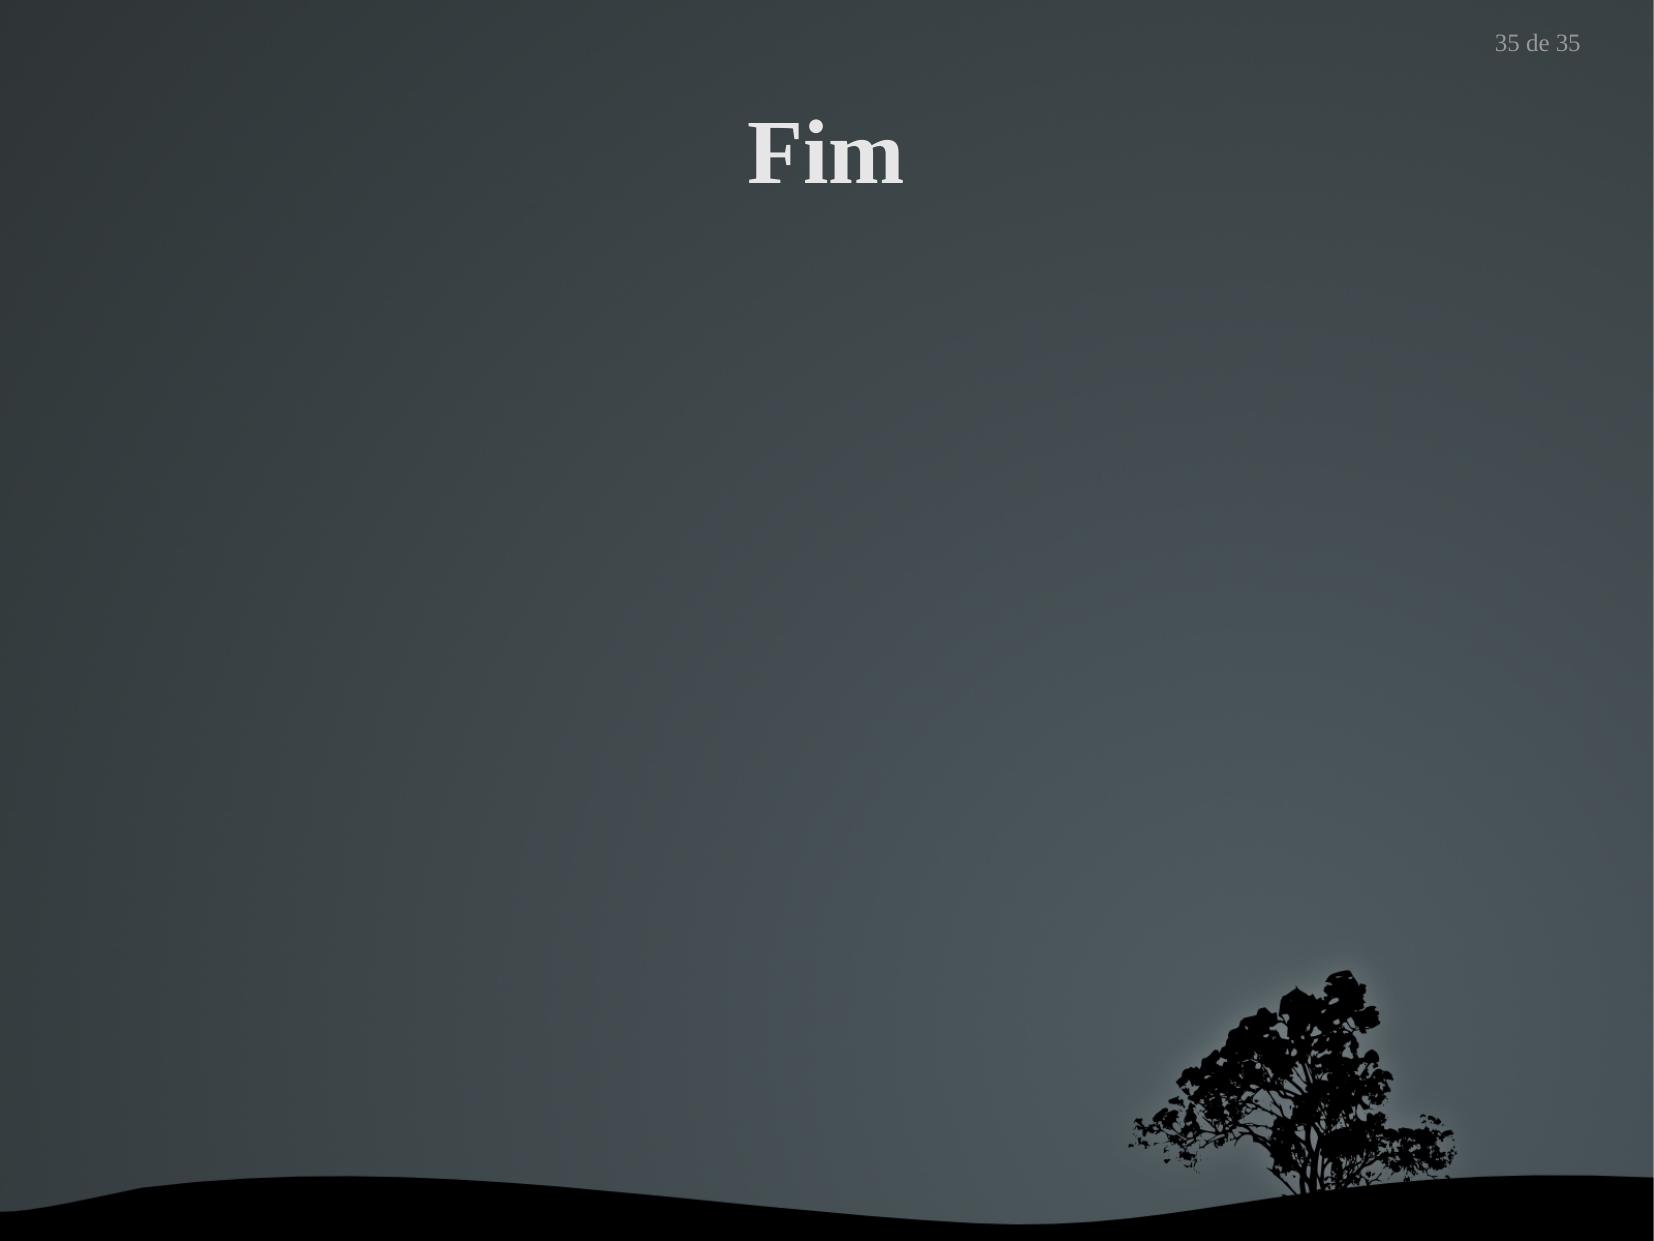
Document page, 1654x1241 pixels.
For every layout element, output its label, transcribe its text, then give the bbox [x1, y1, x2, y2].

picture [0, 0, 1654, 1241]
title Fim [82, 56, 1571, 250]
